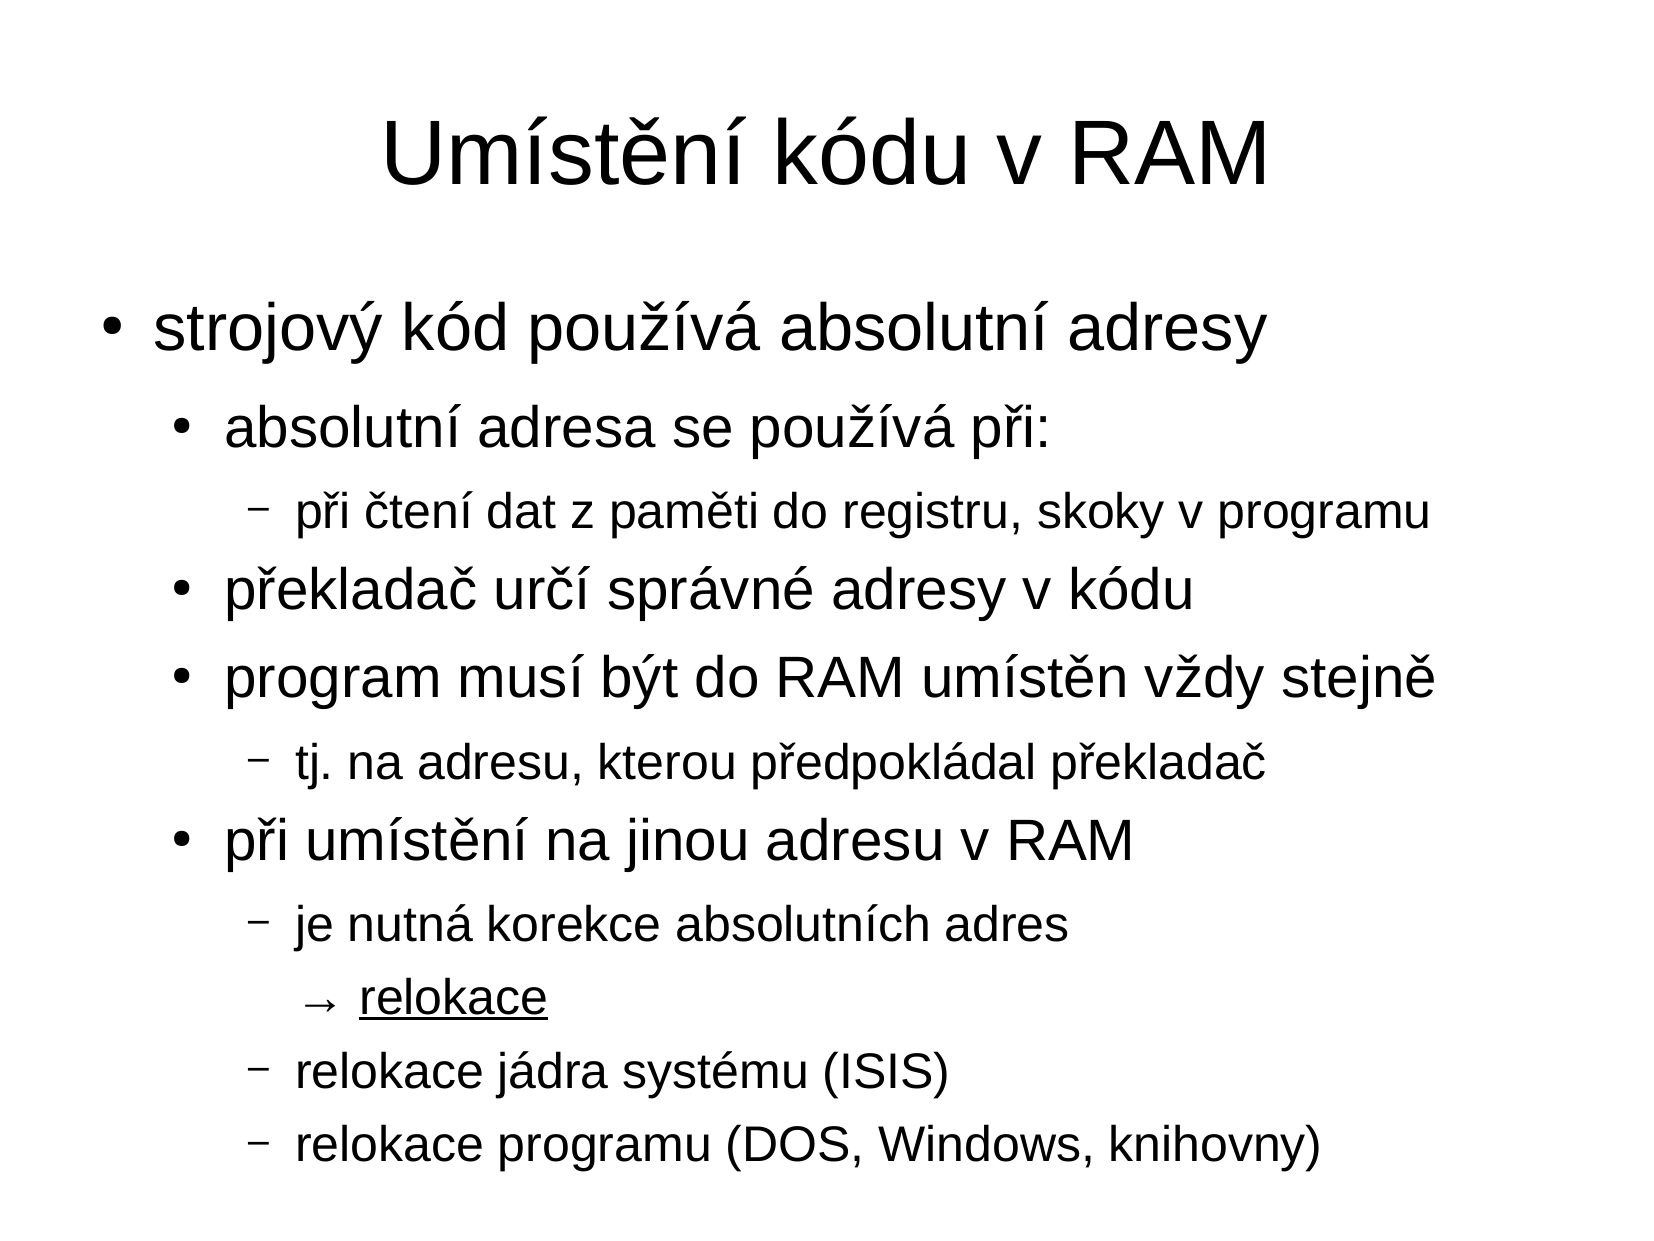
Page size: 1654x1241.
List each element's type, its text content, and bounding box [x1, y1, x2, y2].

title Umístění kódu v RAM [82, 49, 1571, 257]
list strojový kód používá absolutní adresy absolutní adresa se používá při: při čtení dat z paměti do registru, skoky v programu překladač určí správné adresy v kódu program musí být do RAM umístěn vždy stejně tj. na adresu, kterou předpokládal překladač při umístění na jinou adresu v RAM je nutná korekce absolutních adres → relokace relokace jádra systému (ISIS) relokace programu (DOS, Windows, knihovny) [82, 290, 1571, 1173]
